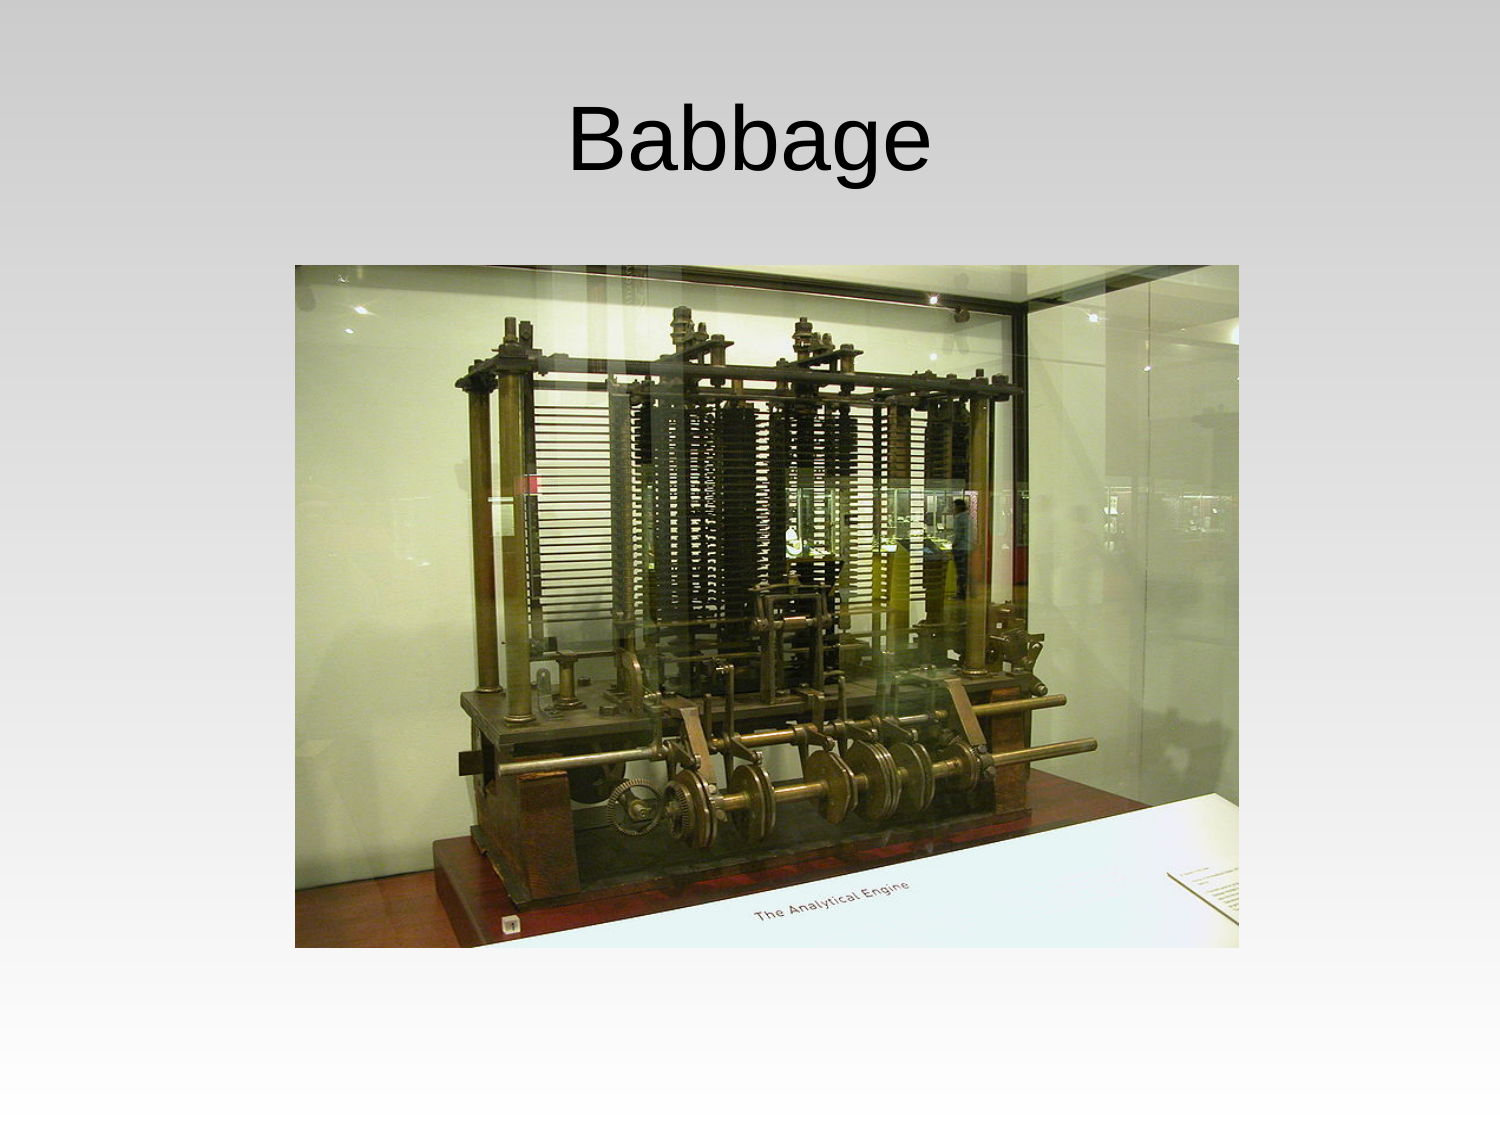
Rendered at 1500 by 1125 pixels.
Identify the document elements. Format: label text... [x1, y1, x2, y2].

title Babbage [75, 28, 1426, 250]
picture [295, 265, 1239, 948]
